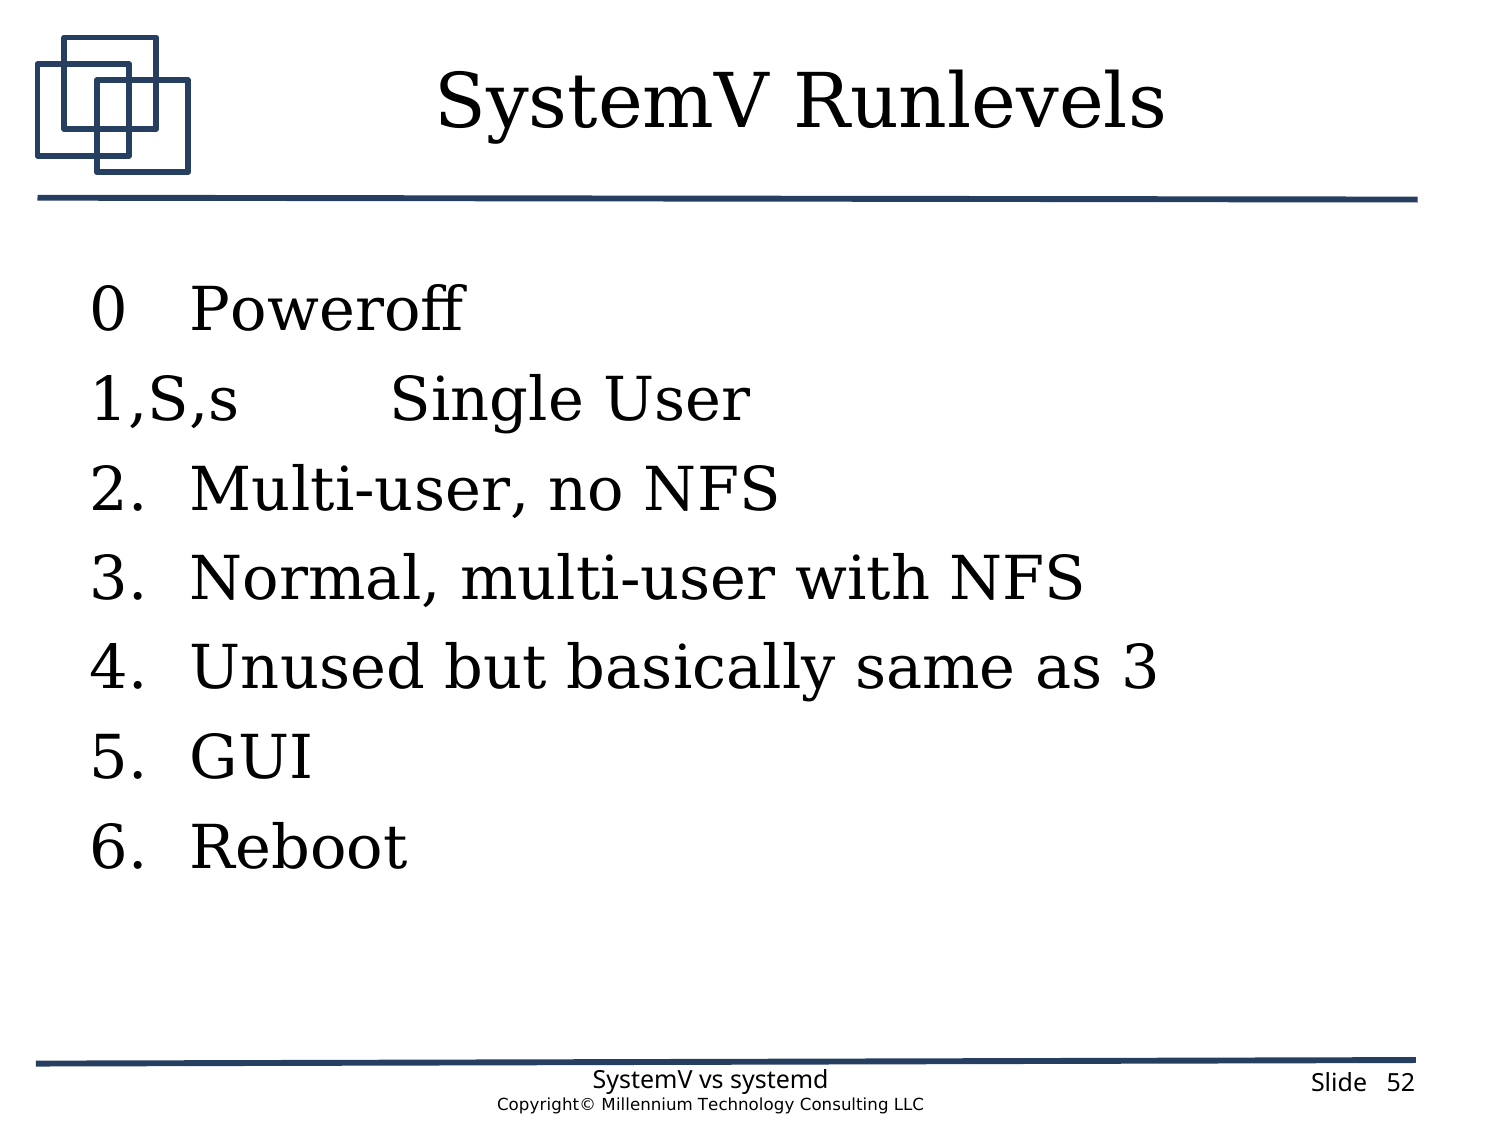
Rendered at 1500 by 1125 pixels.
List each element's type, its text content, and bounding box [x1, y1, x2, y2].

title SystemV Runlevels [150, 0, 1426, 196]
list 0 Poweroff 1,S,s Single User Multi-user, no NFS Normal, multi-user with NFS Unused but basically same as 3 GUI Reboot [75, 262, 1426, 1038]
